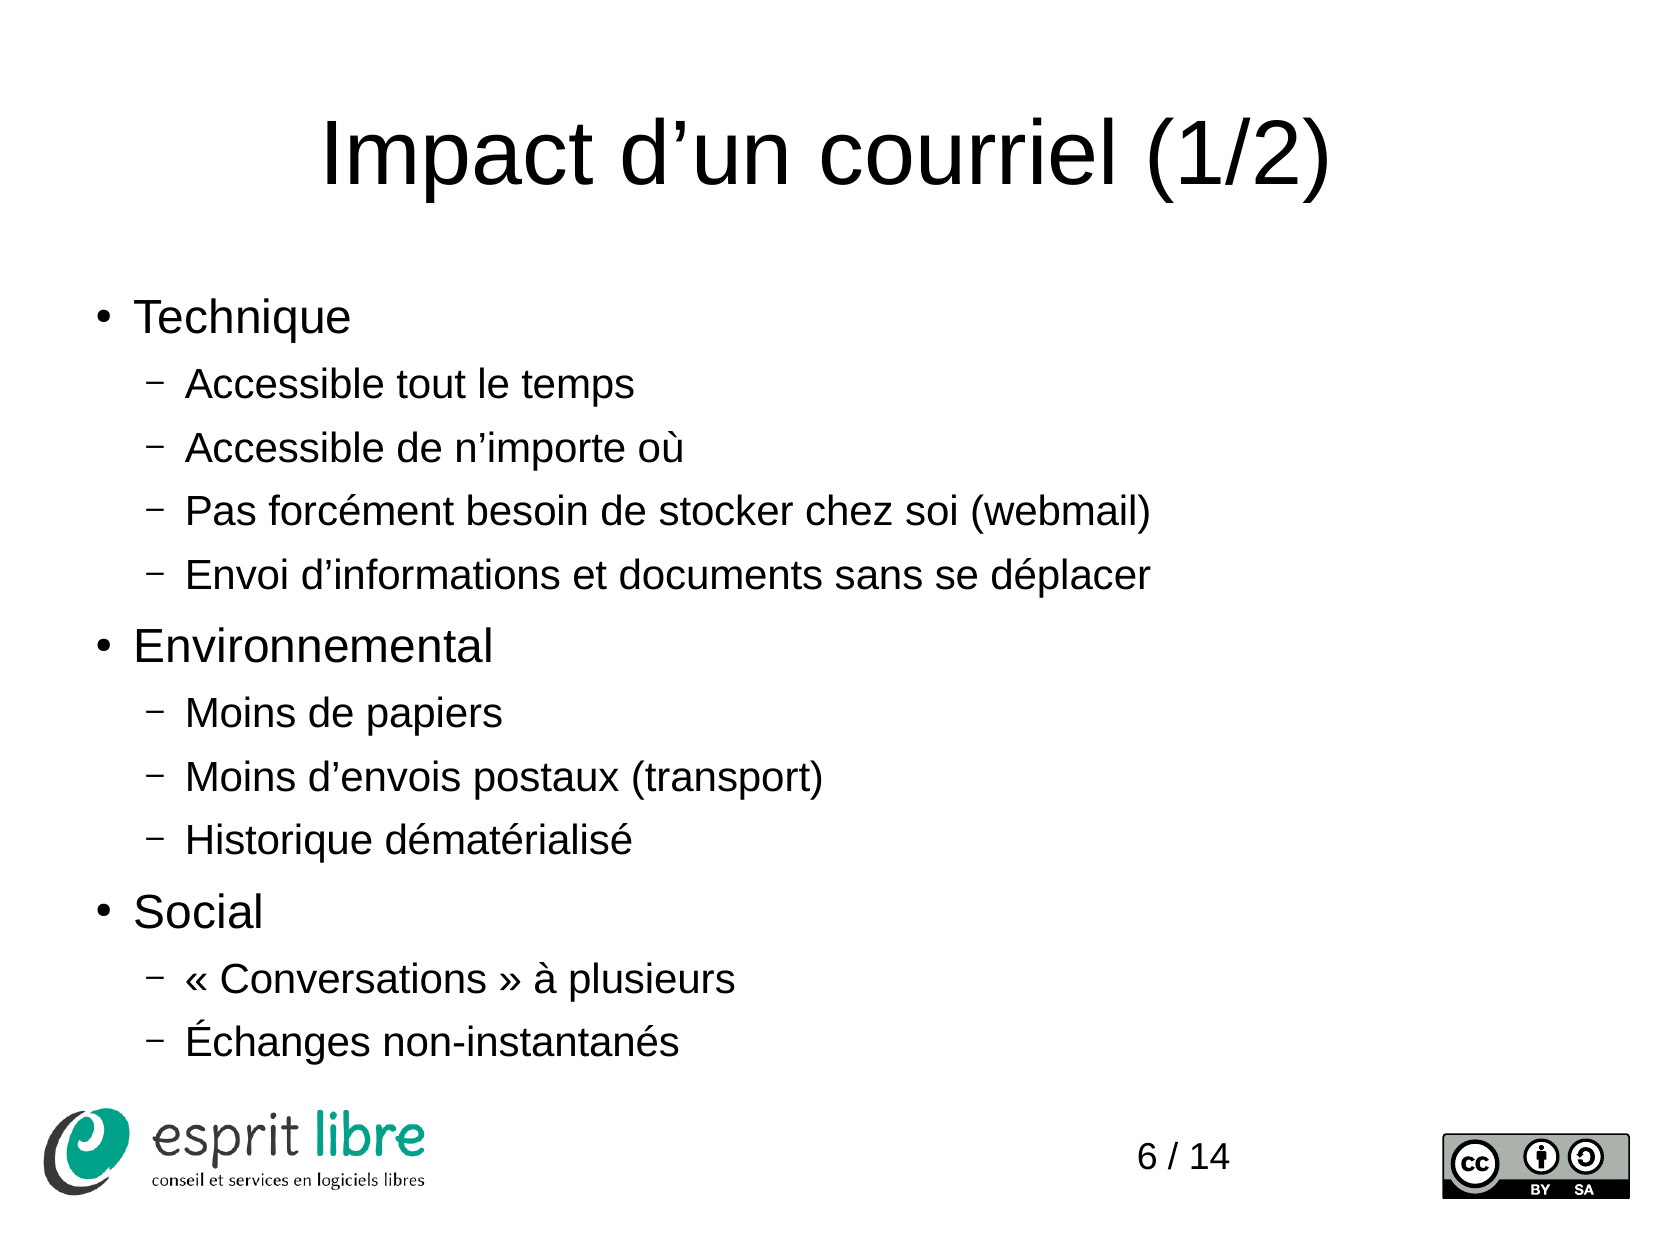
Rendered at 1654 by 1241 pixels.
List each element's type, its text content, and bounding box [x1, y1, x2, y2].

picture [0, 1009, 480, 1241]
list Technique Accessible tout le temps Accessible de n’importe où Pas forcément besoin de stocker chez soi (webmail) Envoi d’informations et documents sans se déplacer Environnemental Moins de papiers Moins d’envois postaux (transport) Historique dématérialisé Social « Conversations » à plusieurs Échanges non-instantanés [82, 290, 1571, 1075]
title Impact d’un courriel (1/2) [82, 49, 1571, 257]
